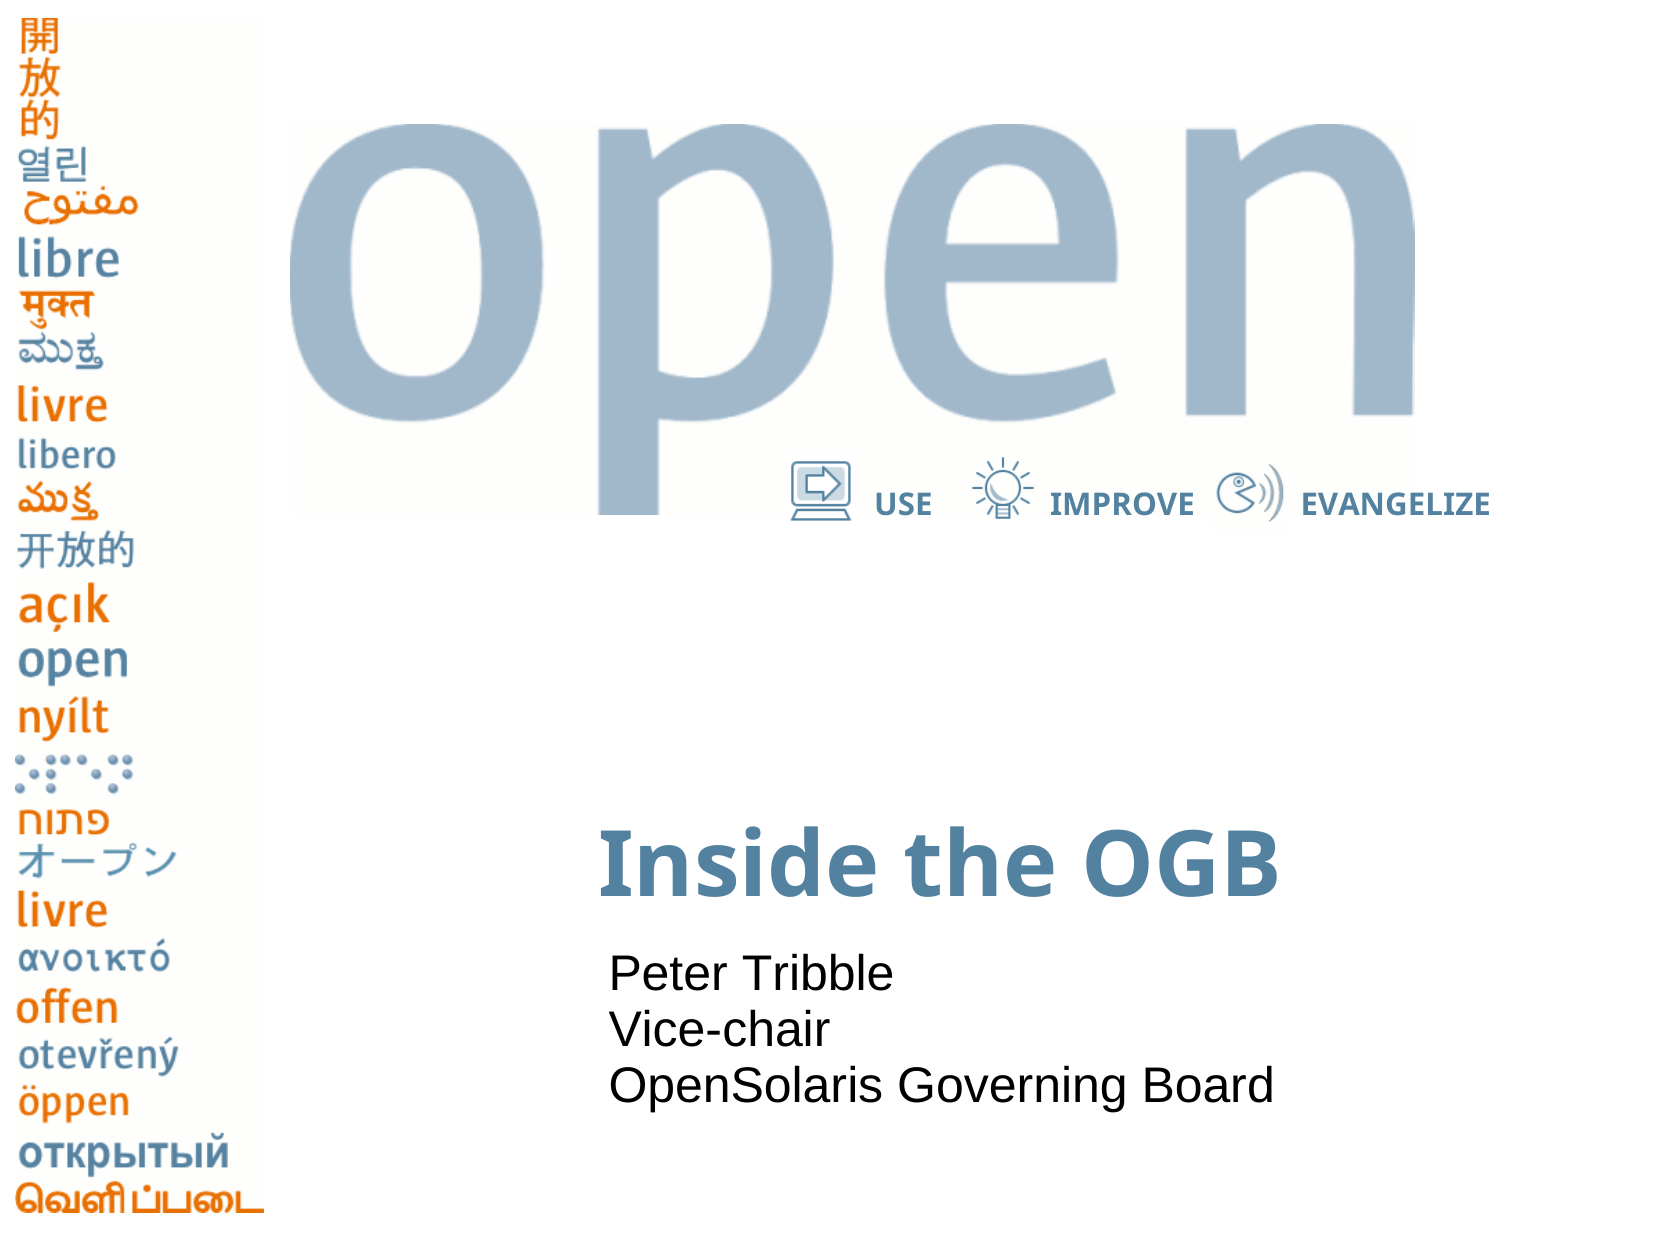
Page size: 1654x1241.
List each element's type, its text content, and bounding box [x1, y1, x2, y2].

picture [1346, 497, 1352, 506]
picture [1343, 510, 1354, 515]
list Peter Tribble Vice-chair OpenSolaris Governing Board [608, 945, 1595, 1113]
picture [15, 18, 264, 1213]
picture [1119, 506, 1126, 515]
picture [1139, 496, 1150, 511]
picture [1079, 500, 1084, 515]
picture [1069, 500, 1074, 515]
title Inside the OGB [598, 816, 1589, 924]
picture [290, 124, 1415, 531]
picture [1366, 499, 1375, 515]
